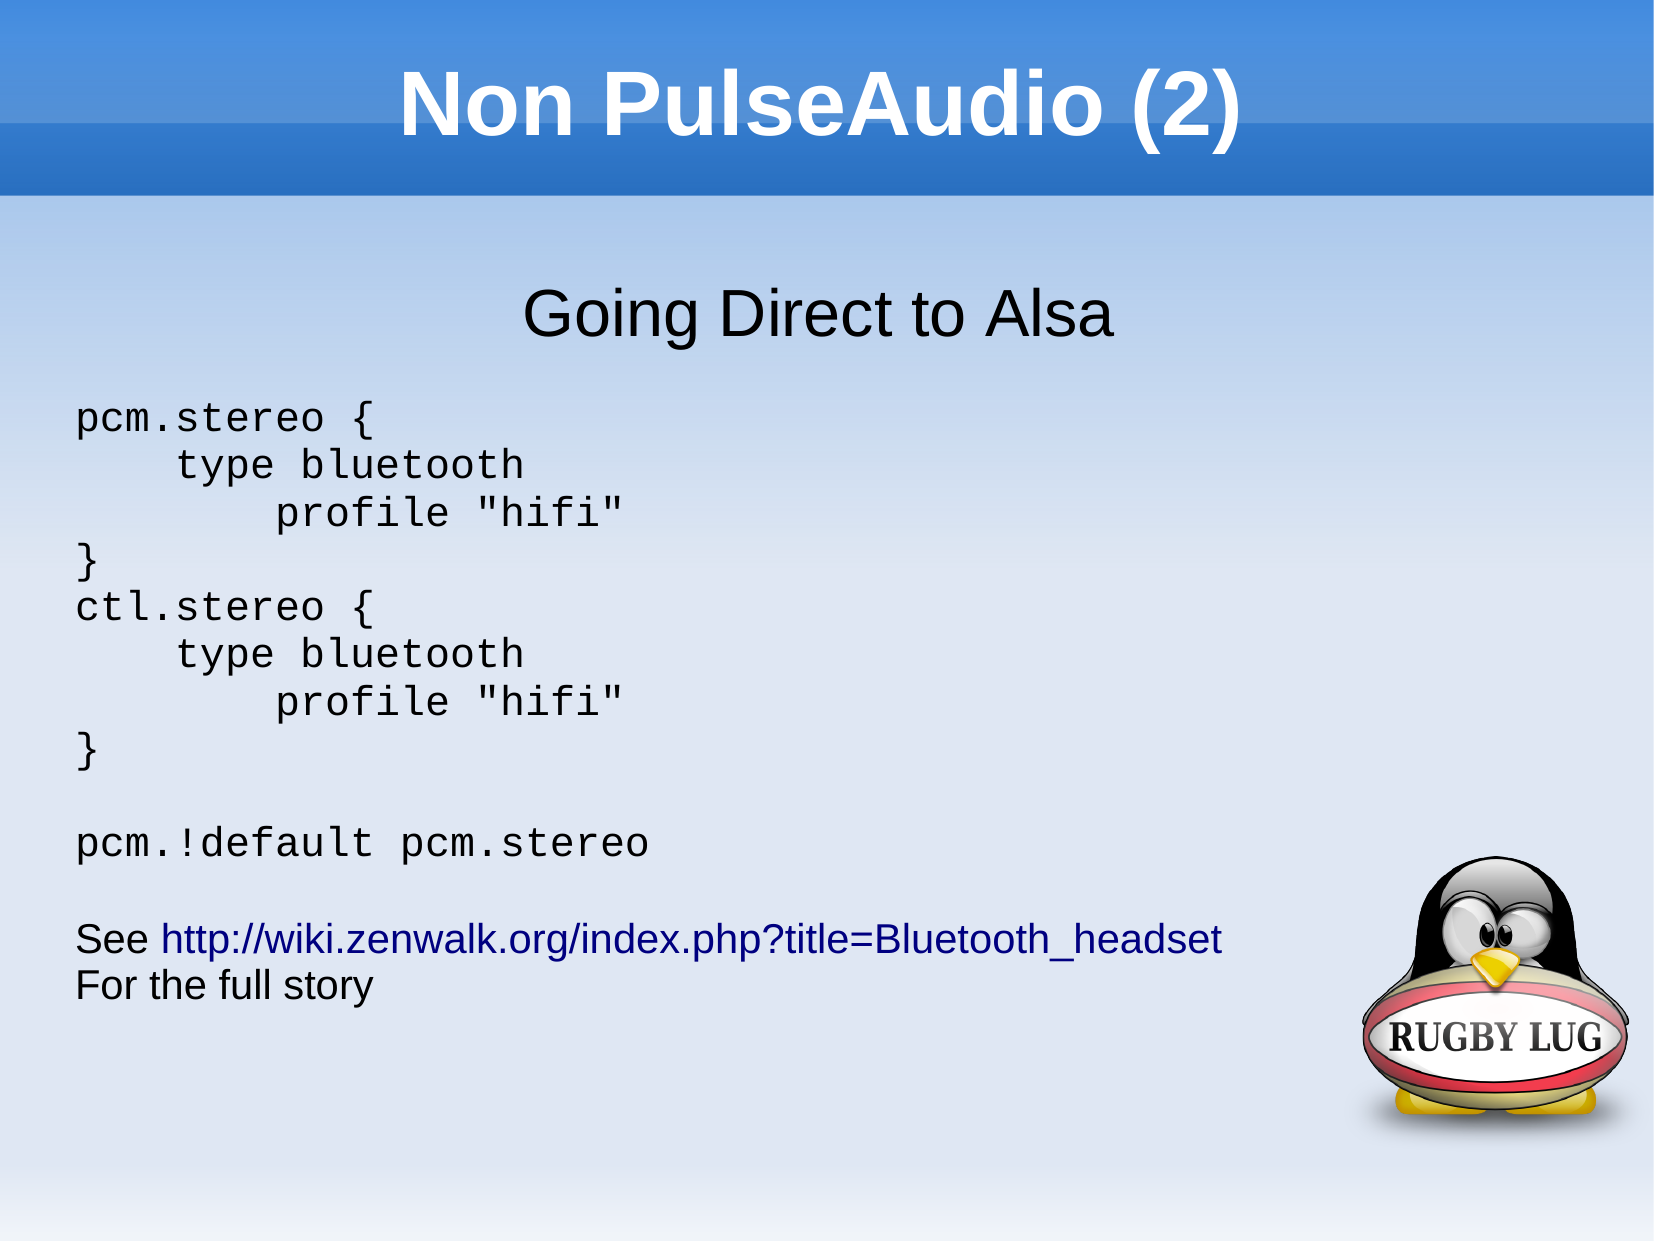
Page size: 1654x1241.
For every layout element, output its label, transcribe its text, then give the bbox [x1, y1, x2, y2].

title Non PulseAudio (2) [76, 7, 1565, 200]
subtitle Going Direct to Alsa pcm.stereo { type bluetooth profile "hifi" } ctl.stereo { type bluetooth profile "hifi" } pcm.!default pcm.stereo See http://wiki.zenwalk.org/index.php?title=Bluetooth_headset For the full story [75, 240, 1564, 1045]
picture [0, 0, 1654, 1241]
